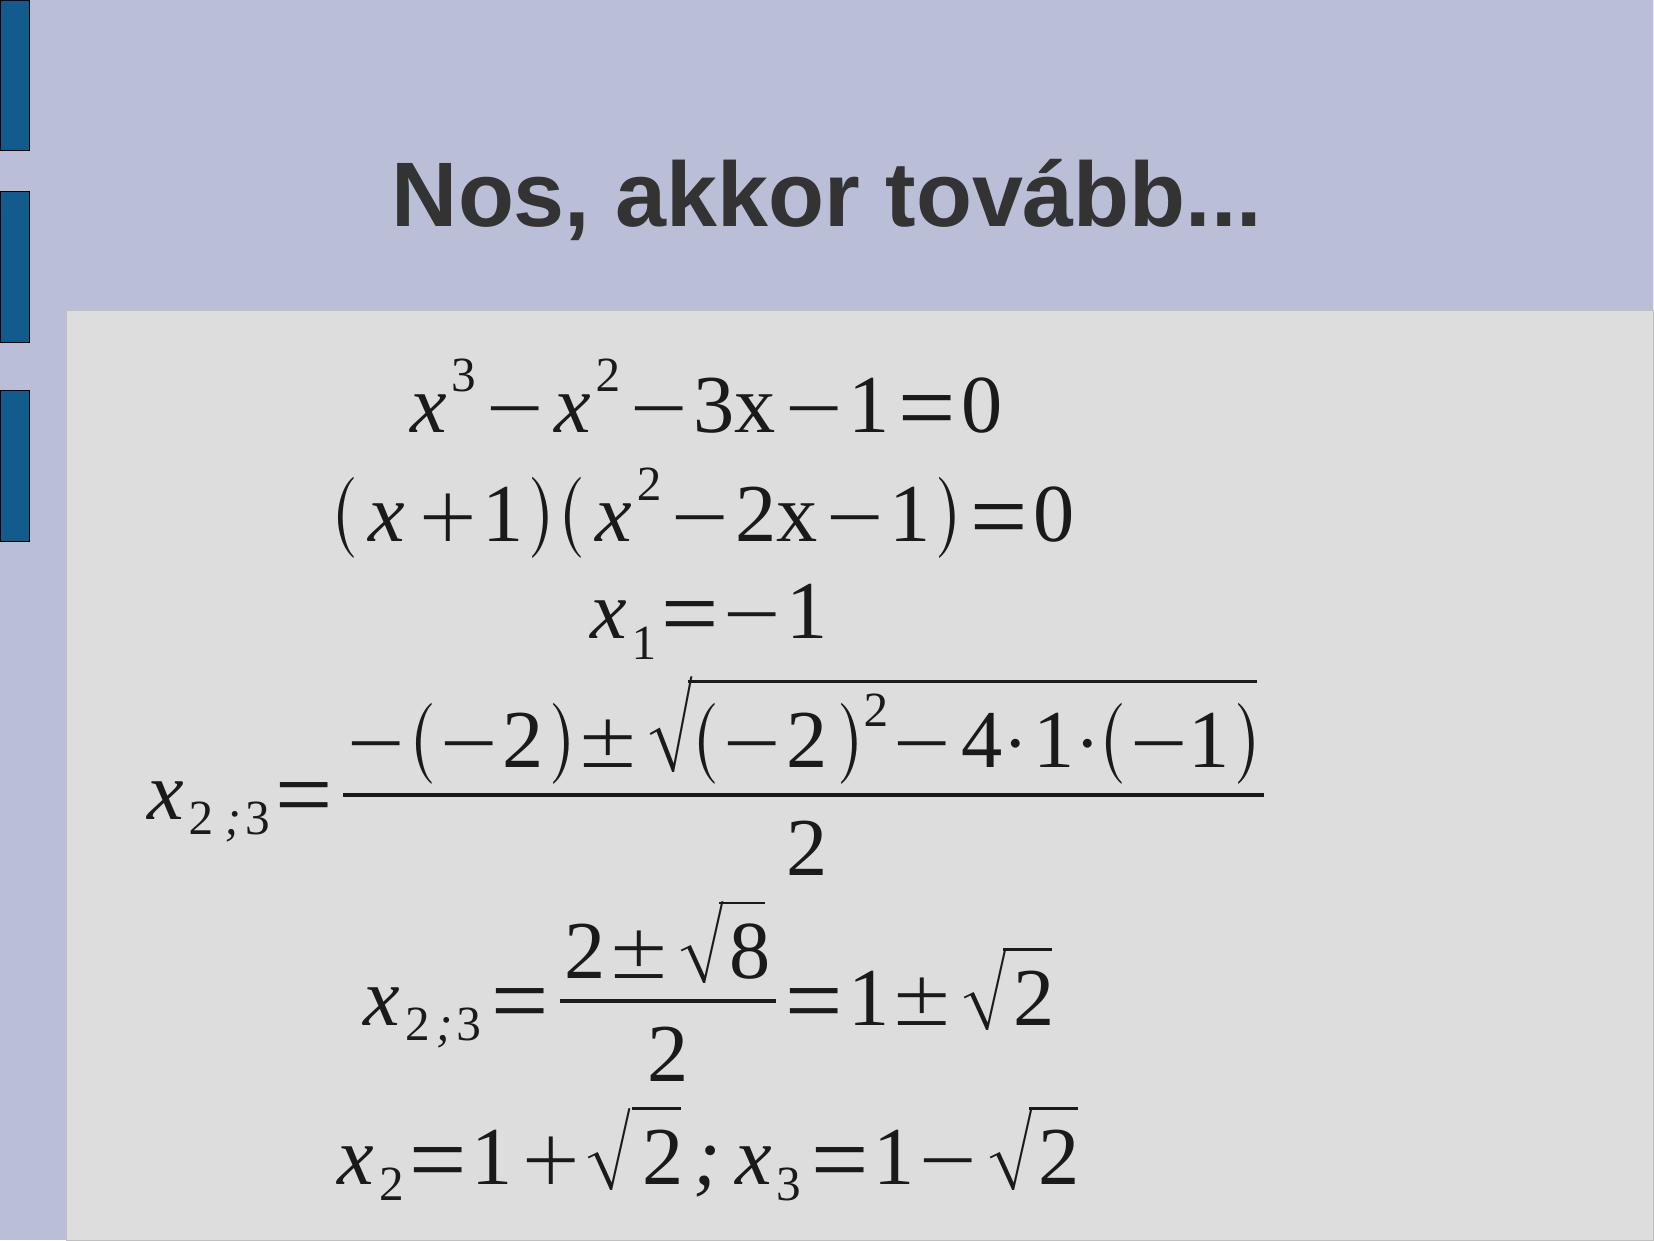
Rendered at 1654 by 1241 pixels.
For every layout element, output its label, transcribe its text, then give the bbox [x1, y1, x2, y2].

title Nos, akkor tovább... [121, 98, 1534, 291]
chart [121, 350, 1289, 1213]
